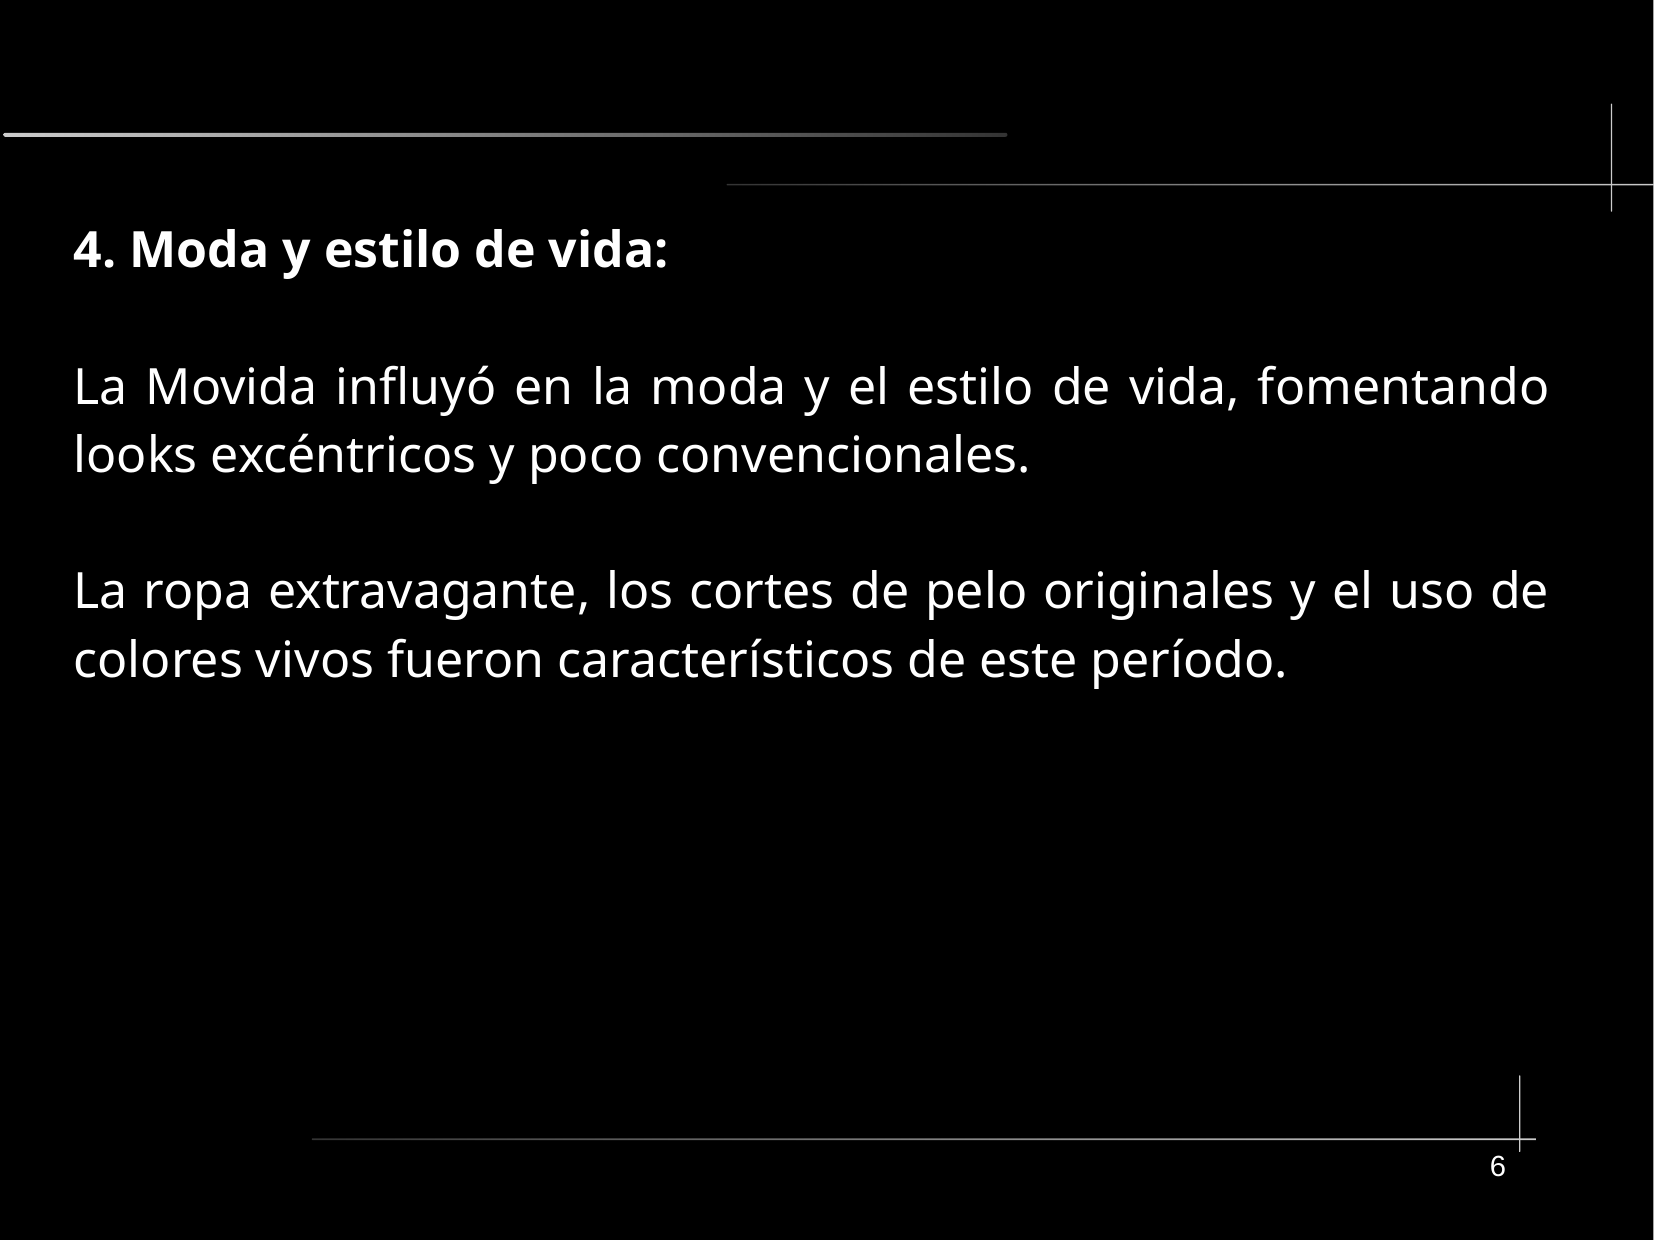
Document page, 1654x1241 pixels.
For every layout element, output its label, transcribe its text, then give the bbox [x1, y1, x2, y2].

text_box 4. Moda y estilo de vida: La Movida influyó en la moda y el estilo de vida, fomentando looks excéntricos y poco convencionales. La ropa extravagante, los cortes de pelo originales y el uso de colores vivos fueron característicos de este período. [59, 206, 1565, 614]
